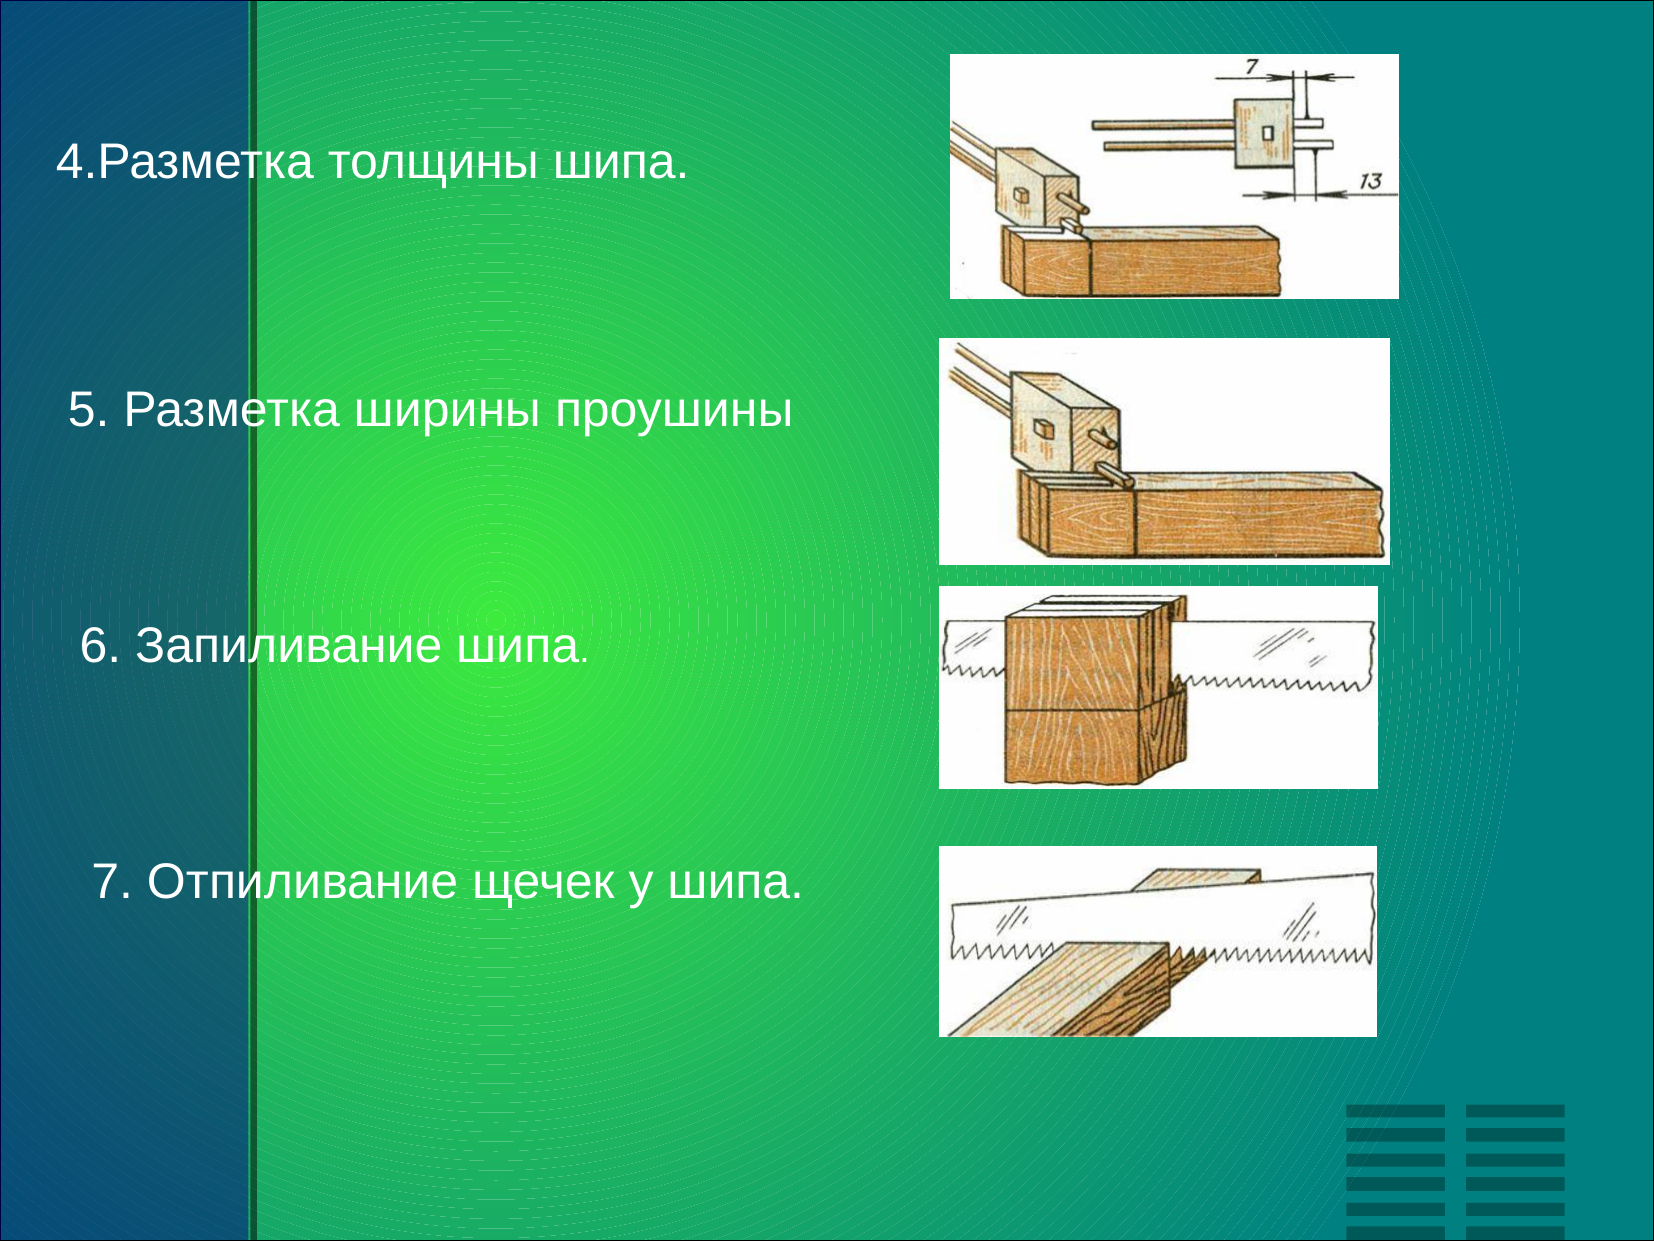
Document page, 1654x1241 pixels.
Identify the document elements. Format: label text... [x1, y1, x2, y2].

text_box 5. Разметка ширины проушины [53, 373, 939, 445]
picture [939, 846, 1377, 1037]
text_box 4.Разметка толщины шипа. [41, 125, 950, 197]
picture [939, 586, 1378, 789]
picture [950, 54, 1399, 299]
picture [939, 338, 1390, 565]
text_box 6. Запиливание шипа. [64, 609, 939, 681]
text_box 7. Отпиливание щечек у шипа. [76, 846, 939, 918]
